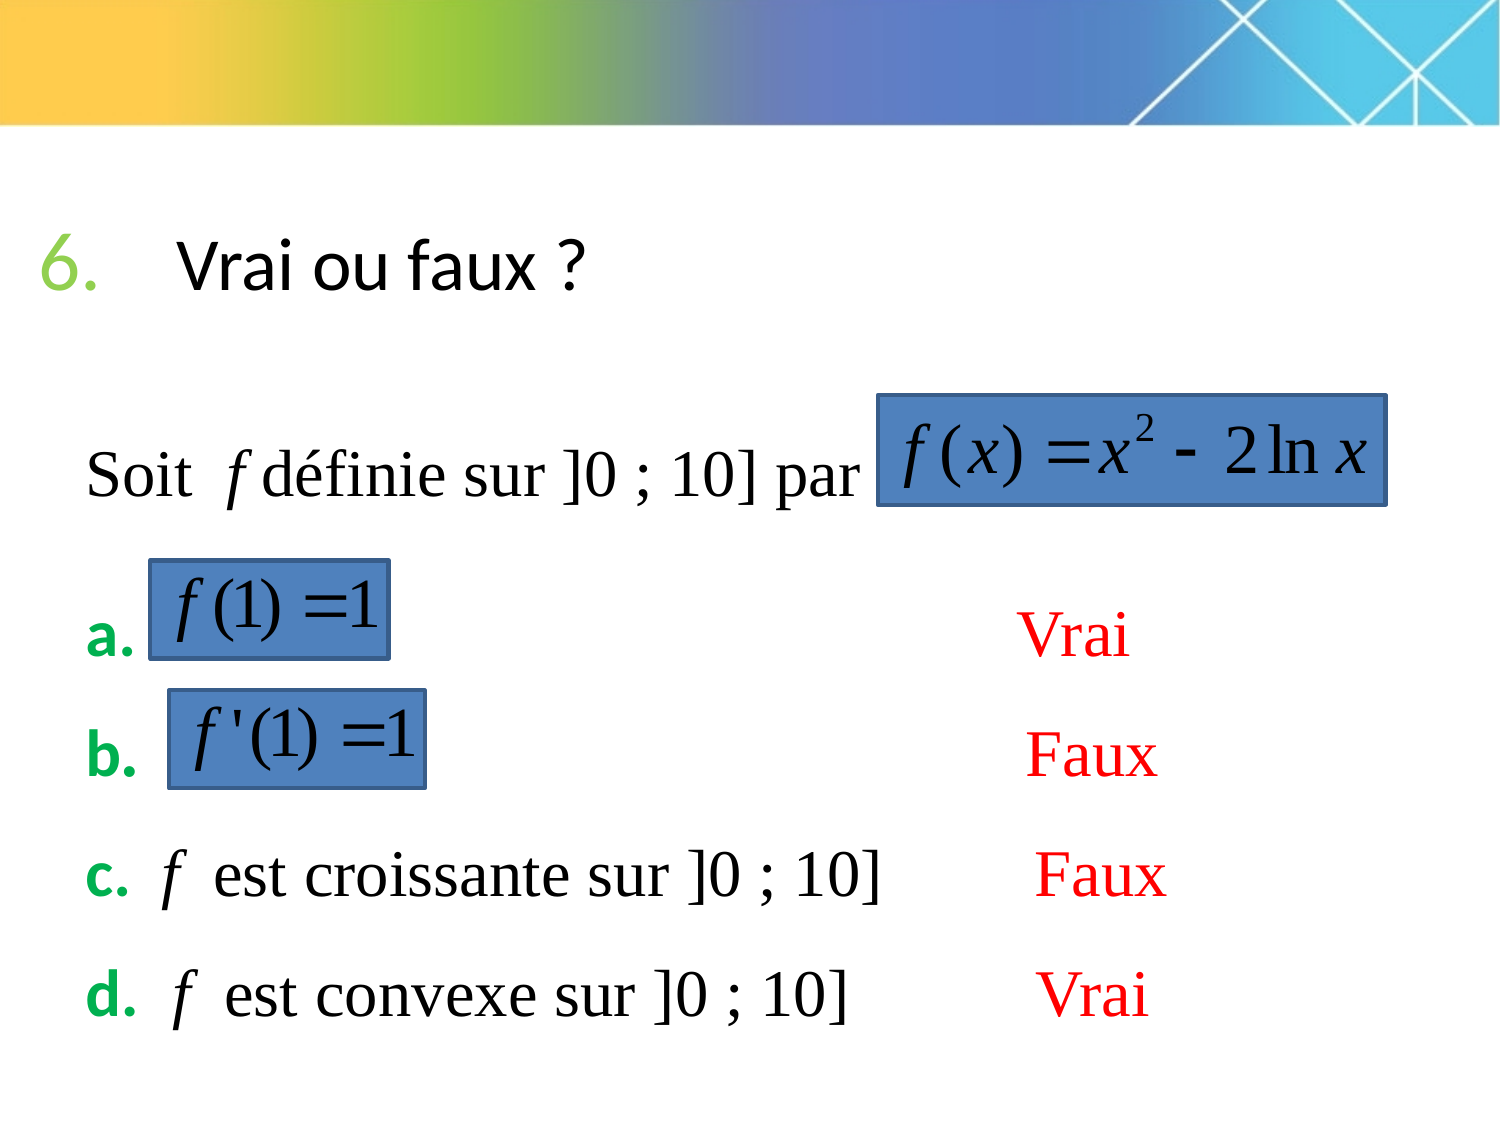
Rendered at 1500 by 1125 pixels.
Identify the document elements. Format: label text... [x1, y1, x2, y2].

text_box Soit f définie sur ]0 ; 10] par a. Vrai b. Faux c. f est croissante sur ]0 ; 10] Faux d. f est convexe sur ]0 ; 10] Vrai [70, 351, 1465, 1045]
chart [879, 397, 1384, 503]
chart [152, 562, 387, 657]
chart [171, 692, 423, 787]
text_box 6. Vrai ou faux ? [23, 164, 1500, 351]
